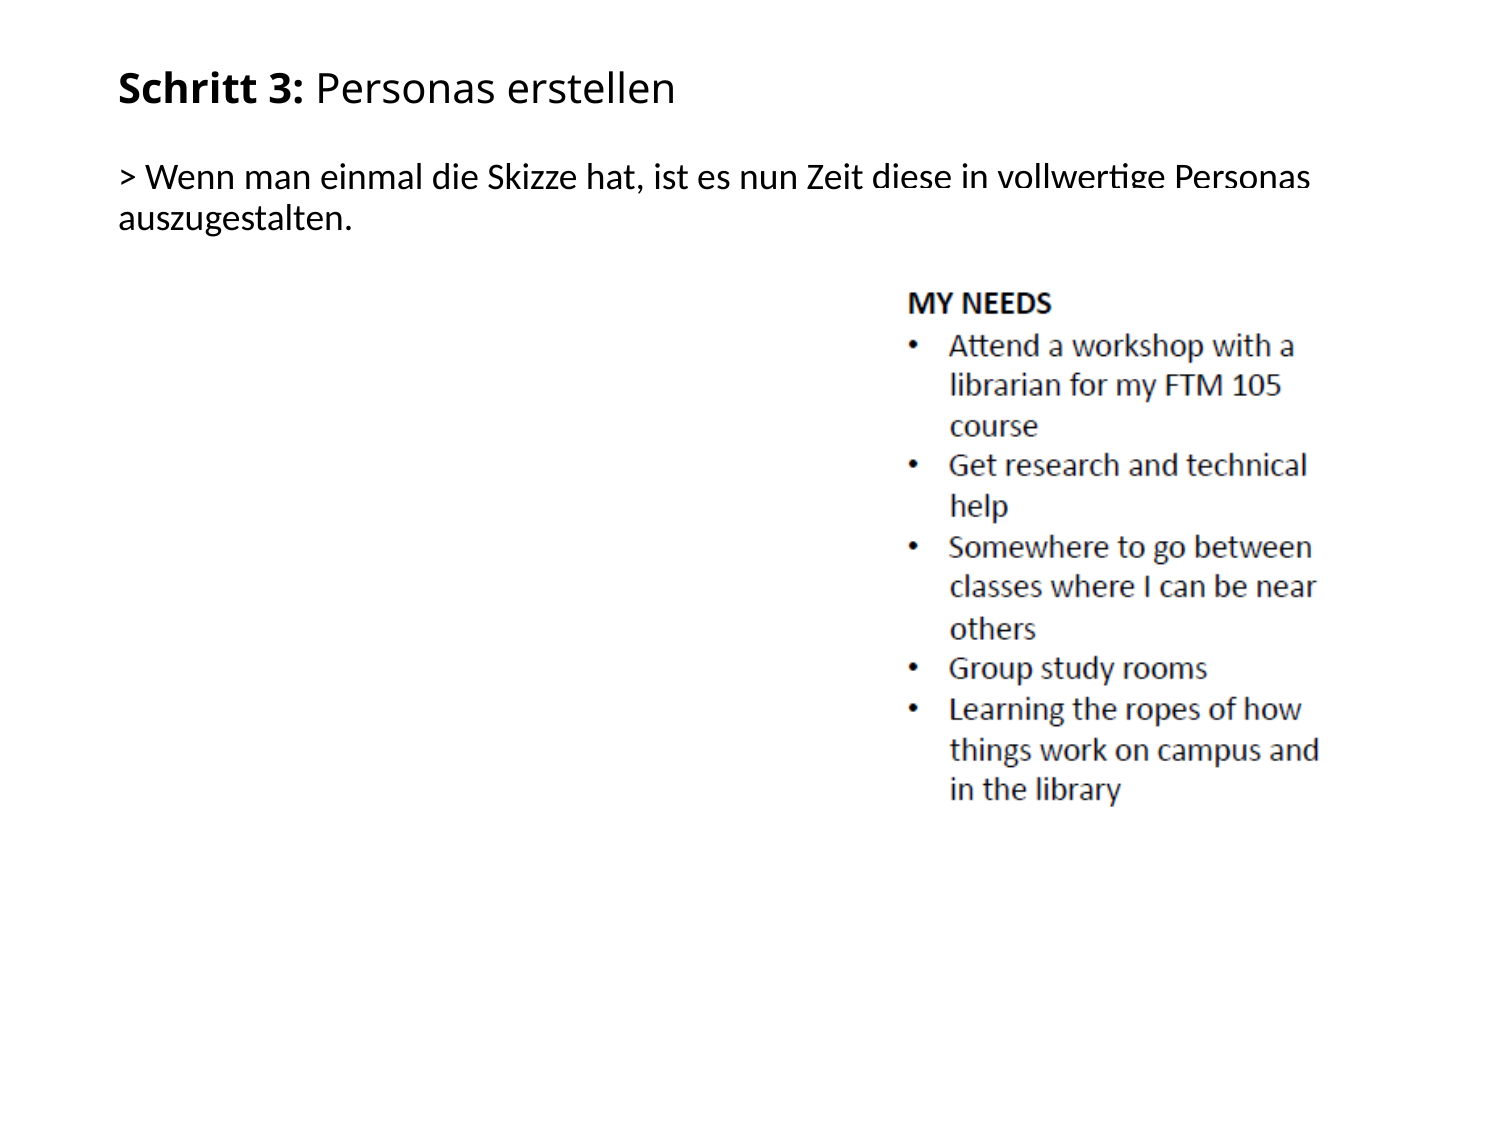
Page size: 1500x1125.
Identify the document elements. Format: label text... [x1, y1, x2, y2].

picture [868, 188, 1402, 967]
title Schritt 3: Personas erstellen [103, 59, 1397, 122]
text_box > Wenn man einmal die Skizze hat, ist es nun Zeit diese in vollwertige Personas auszugestalten. [103, 149, 1397, 1014]
